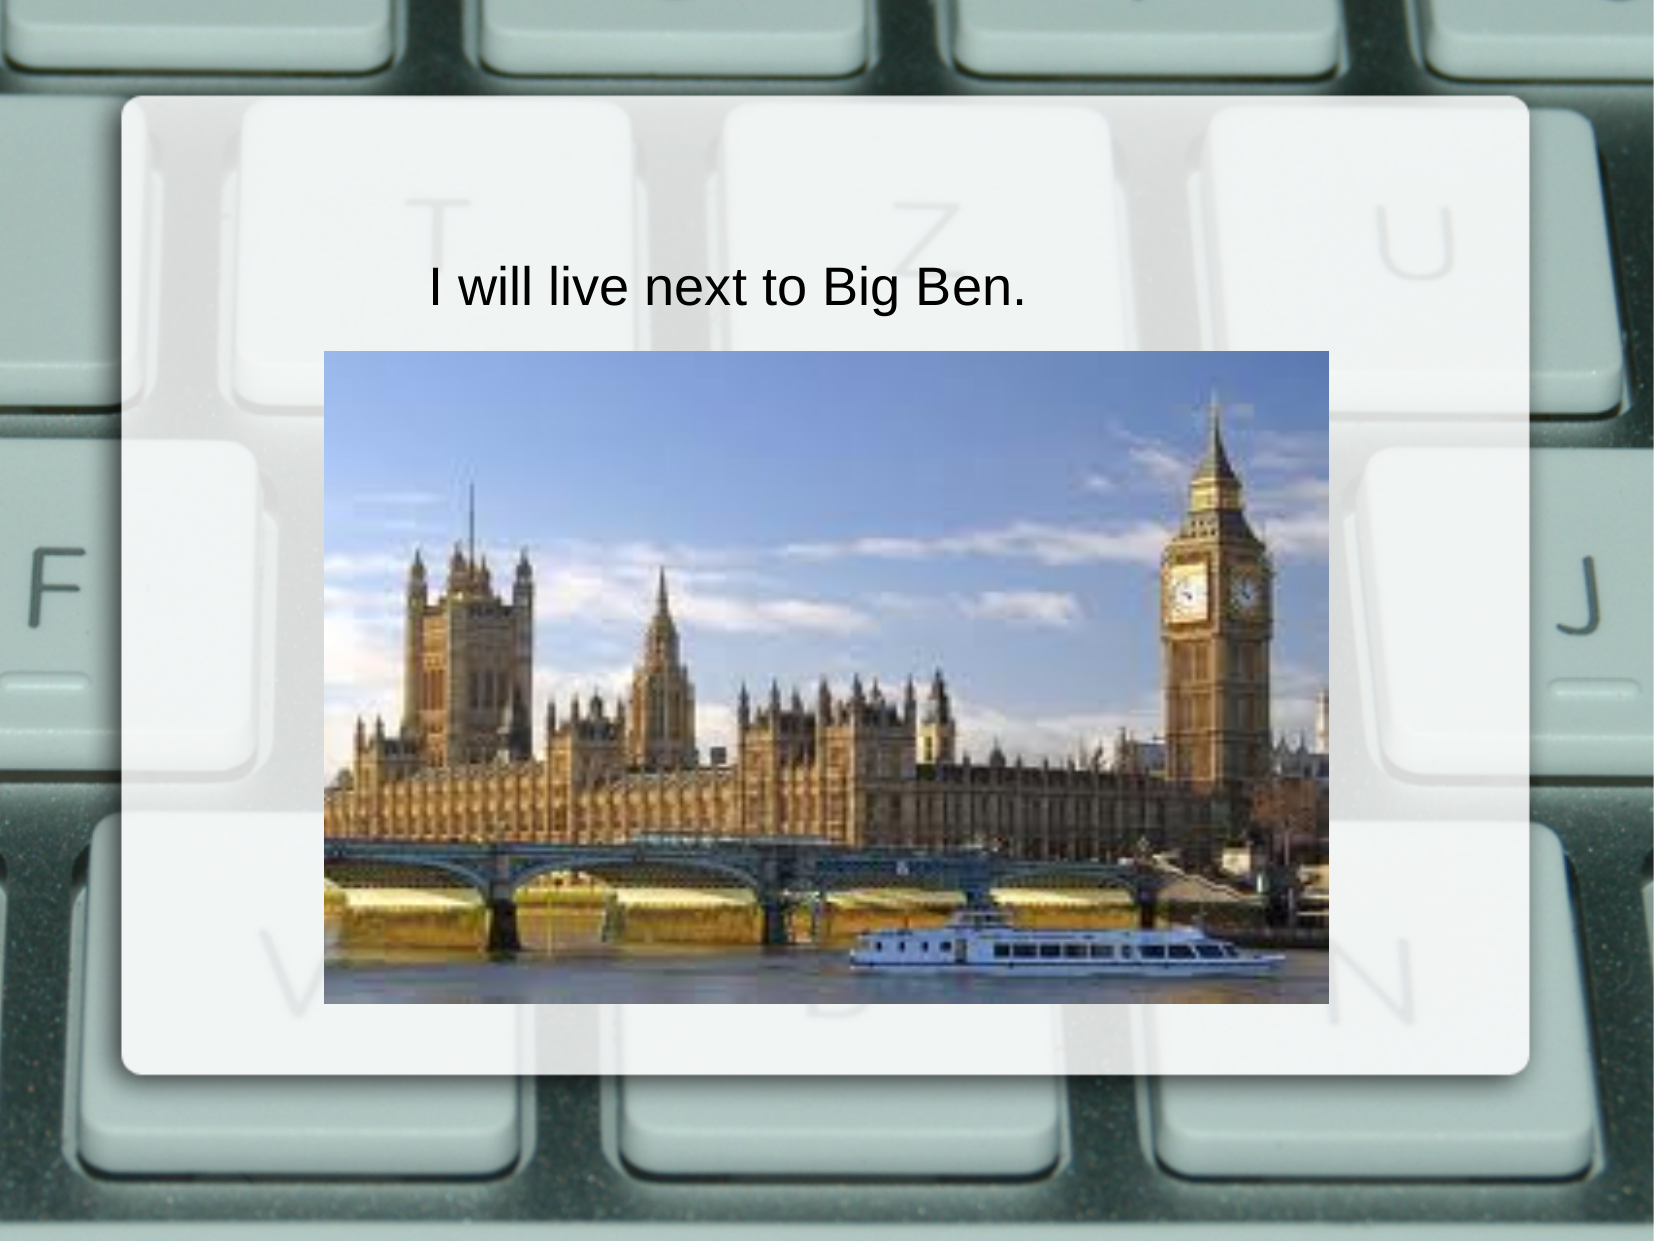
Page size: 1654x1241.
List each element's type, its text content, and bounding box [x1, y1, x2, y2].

text_box I will live next to Big Ben. [413, 249, 1388, 325]
picture [0, 0, 1654, 1241]
